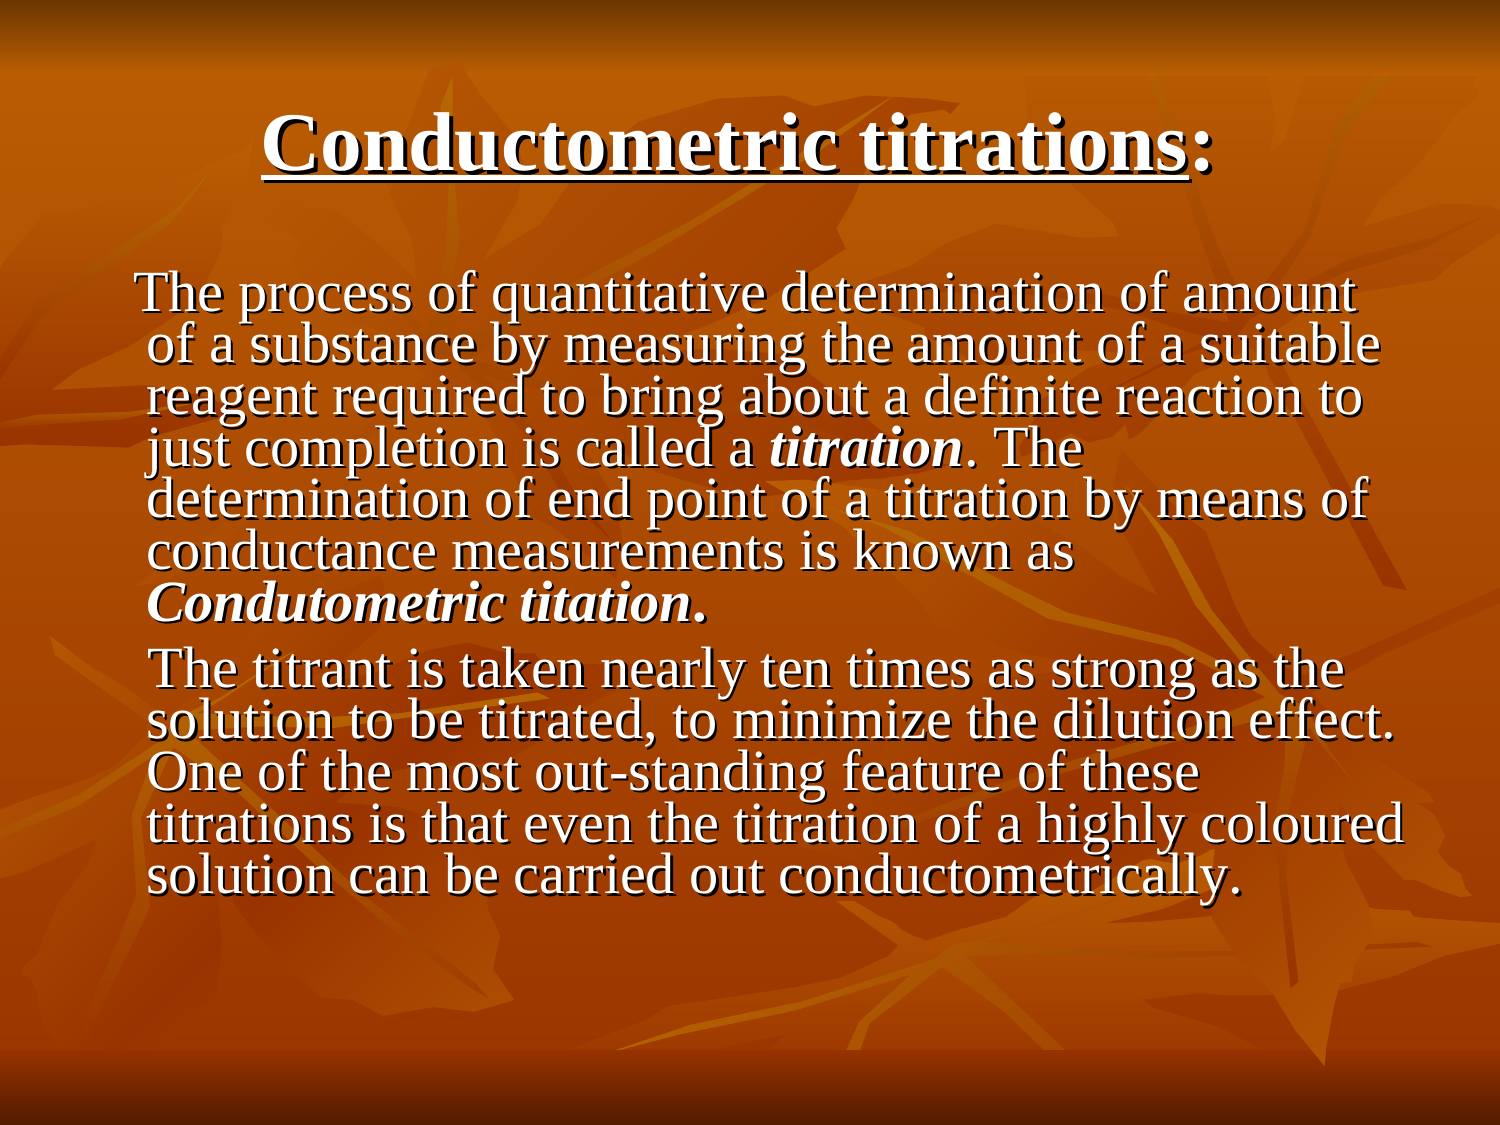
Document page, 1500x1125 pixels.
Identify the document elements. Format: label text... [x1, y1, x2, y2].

title Conductometric titrations: [75, 45, 1426, 234]
list The process of quantitative determination of amount of a substance by measuring the amount of a suitable reagent required to bring about a definite reaction to just completion is called a titration. The determination of end point of a titration by means of conductance measurements is known as Condutometric titation. The titrant is taken nearly ten times as strong as the solution to be titrated, to minimize the dilution effect. One of the most out-standing feature of these titrations is that even the titration of a highly coloured solution can be carried out conductometrically. [75, 262, 1426, 1006]
